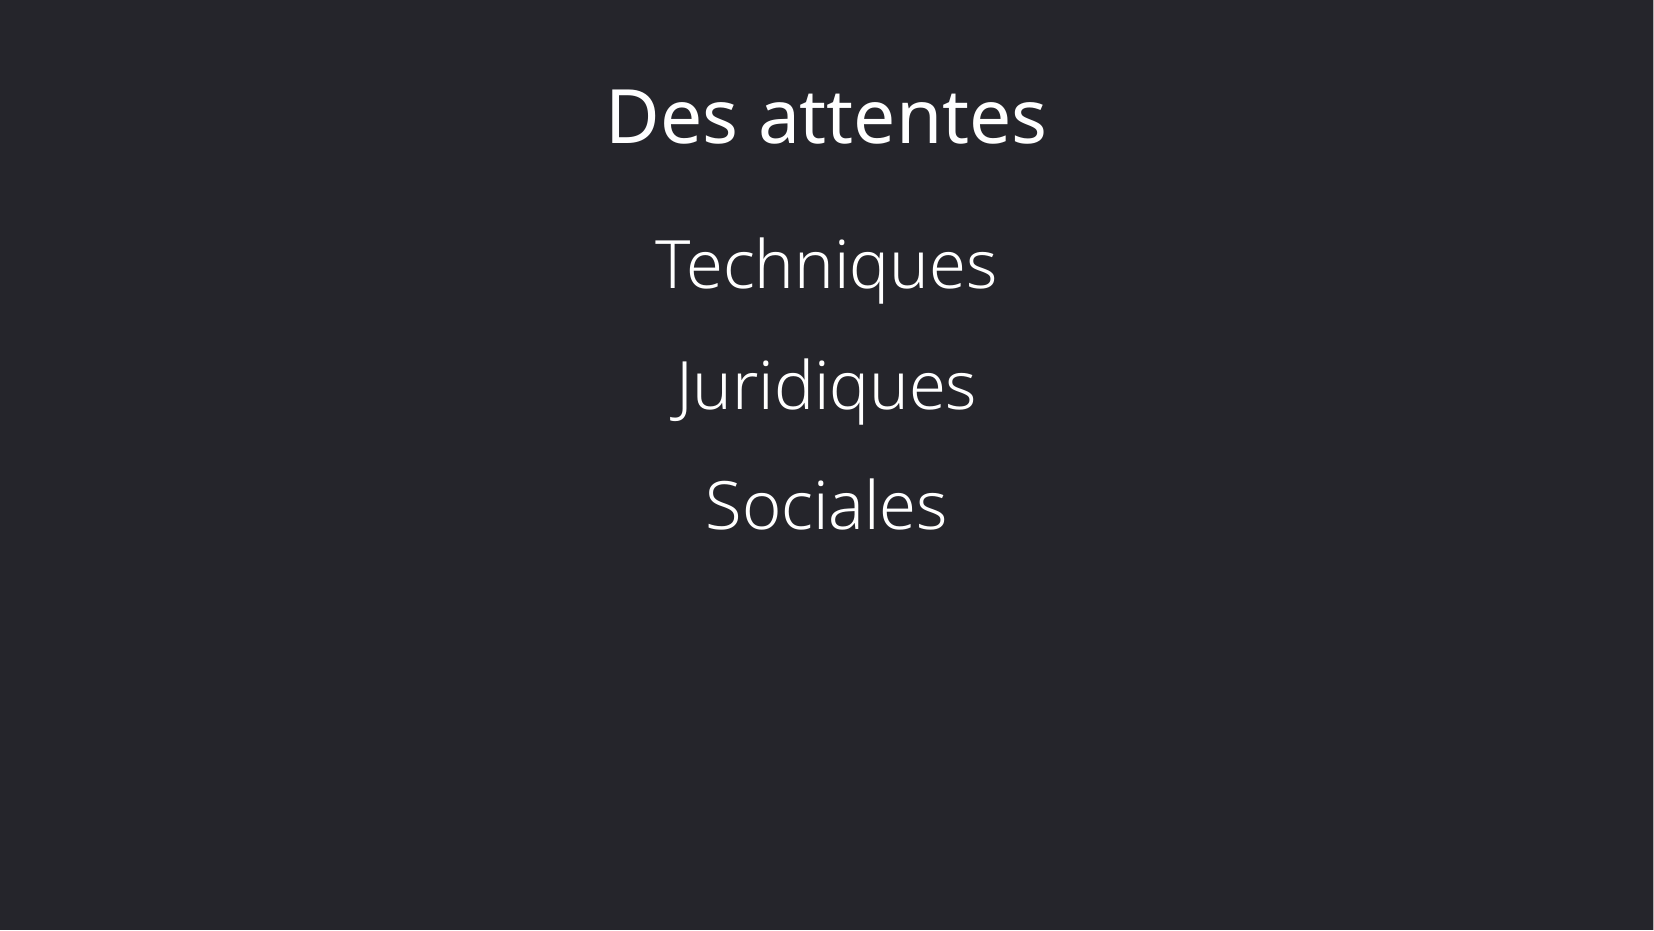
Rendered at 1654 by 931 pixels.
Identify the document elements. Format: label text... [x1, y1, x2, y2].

list Techniques Juridiques Sociales [82, 217, 1571, 857]
title Des attentes [82, 37, 1571, 193]
